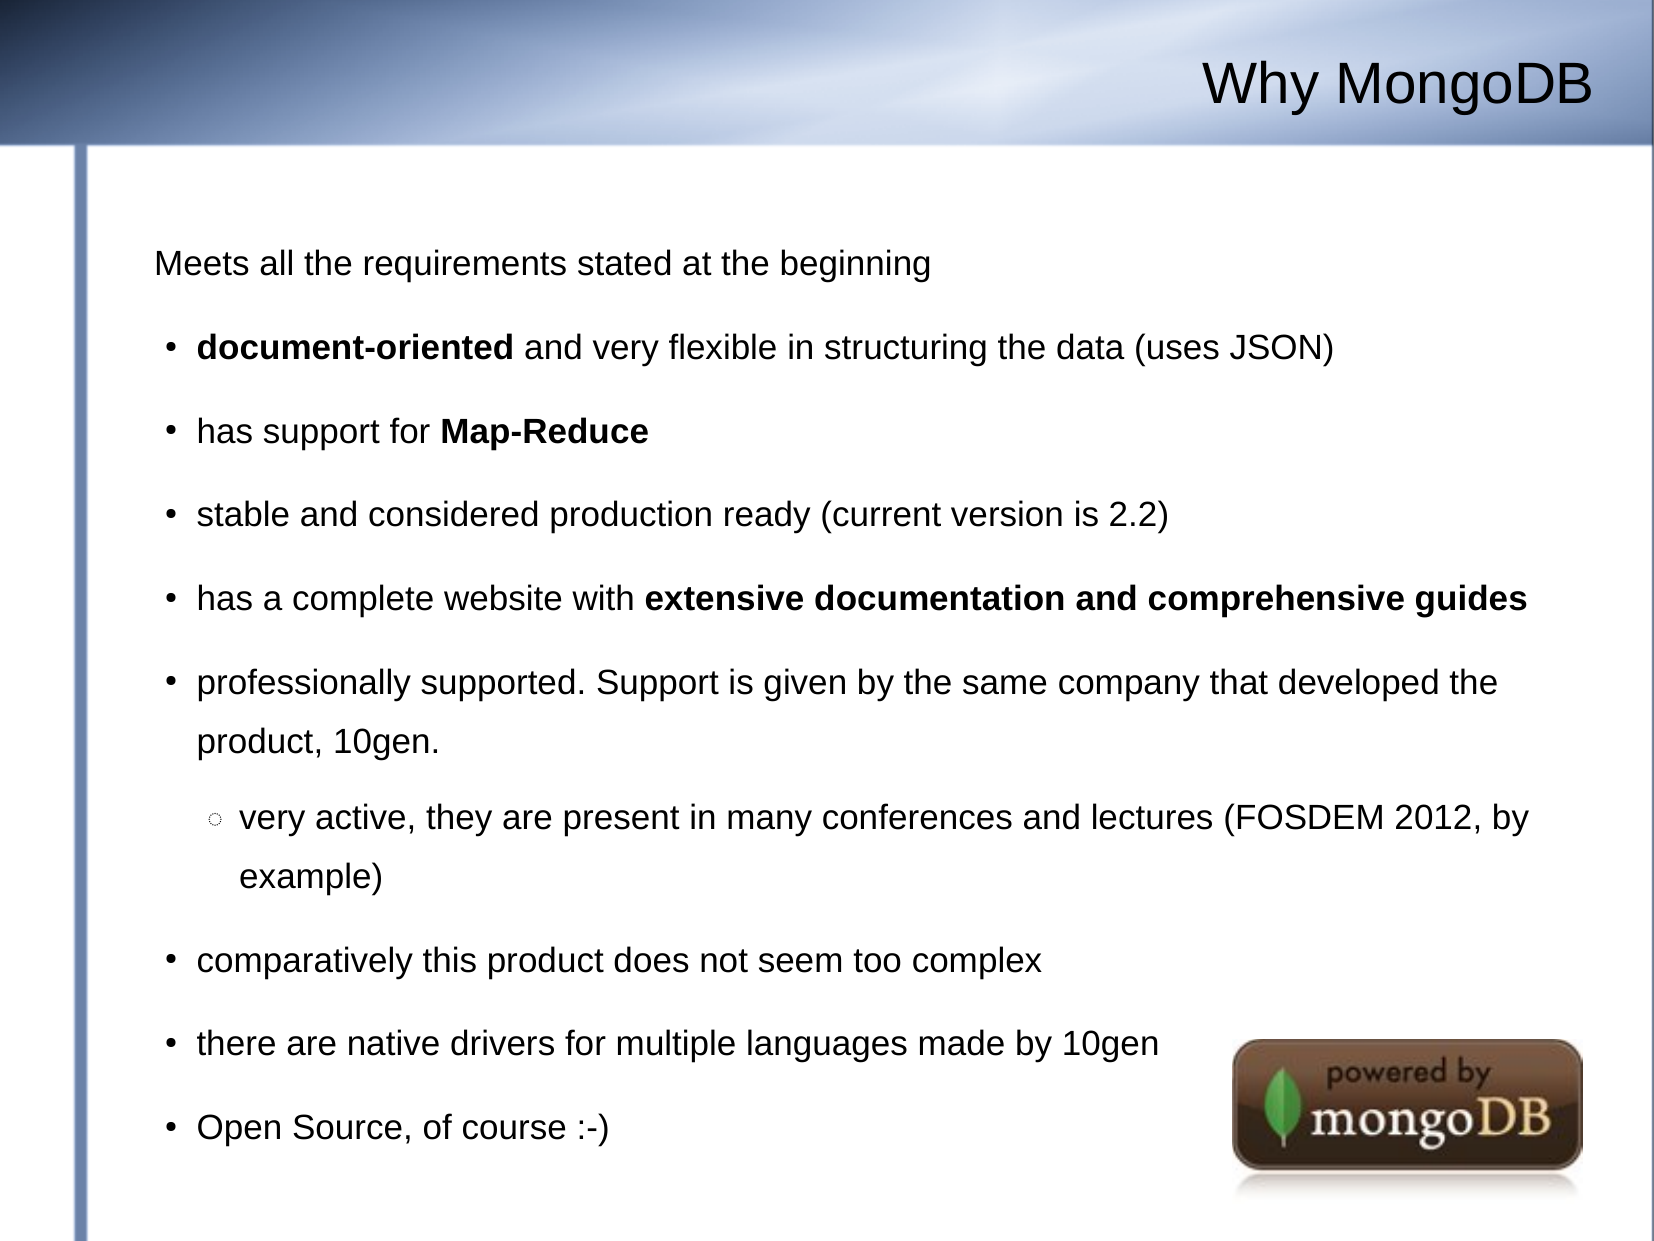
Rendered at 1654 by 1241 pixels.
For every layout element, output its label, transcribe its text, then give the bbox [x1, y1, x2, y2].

title Why MongoDB [154, 49, 1596, 118]
list Meets all the requirements stated at the beginning document-oriented and very flexible in structuring the data (uses JSON) has support for Map-Reduce stable and considered production ready (current version is 2.2) has a complete website with extensive documentation and comprehensive guides professionally supported. Support is given by the same company that developed the product, 10gen. very active, they are present in many conferences and lectures (FOSDEM 2012, by example) comparatively this product does not seem too complex there are native drivers for multiple languages made by 10gen Open Source, of course :-) [154, 224, 1596, 1158]
picture [0, 0, 1654, 1241]
